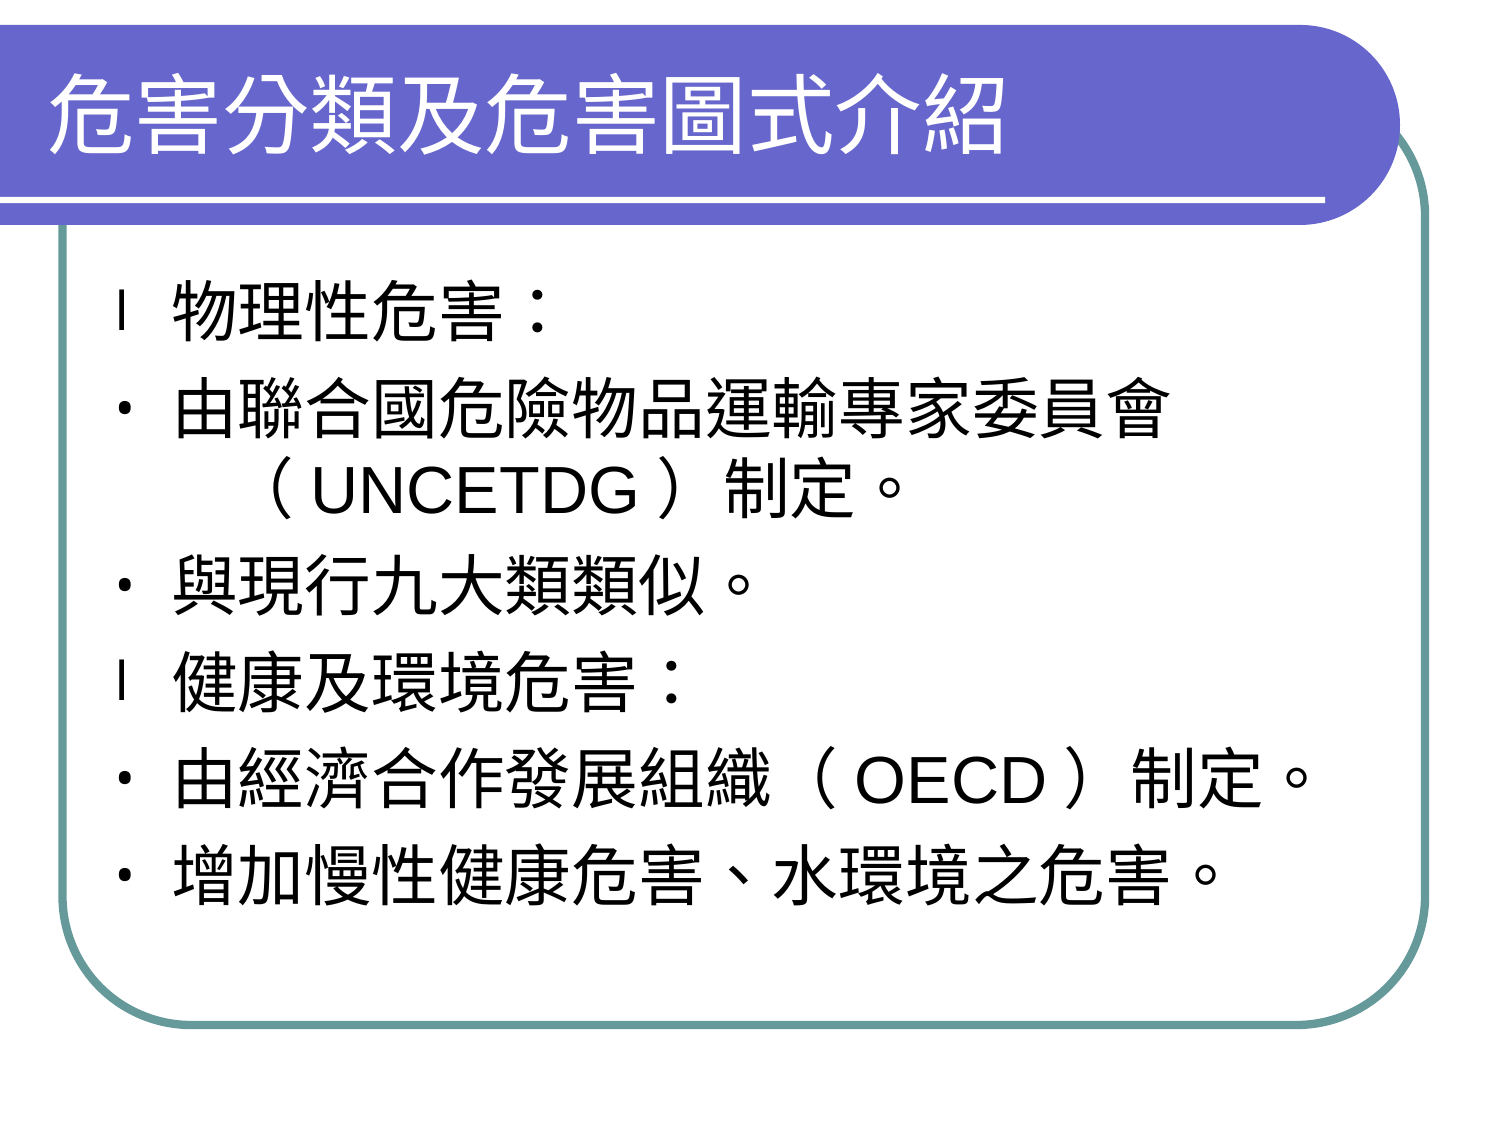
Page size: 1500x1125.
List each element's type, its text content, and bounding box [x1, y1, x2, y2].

list 物理性危害： 由聯合國危險物品運輸專家委員會（UNCETDG）制定。 與現行九大類類似。 健康及環境危害： 由經濟合作發展組織（OECD）制定。 增加慢性健康危害、水環境之危害。 [99, 262, 1400, 988]
title 危害分類及危害圖式介紹 [32, 37, 1347, 188]
